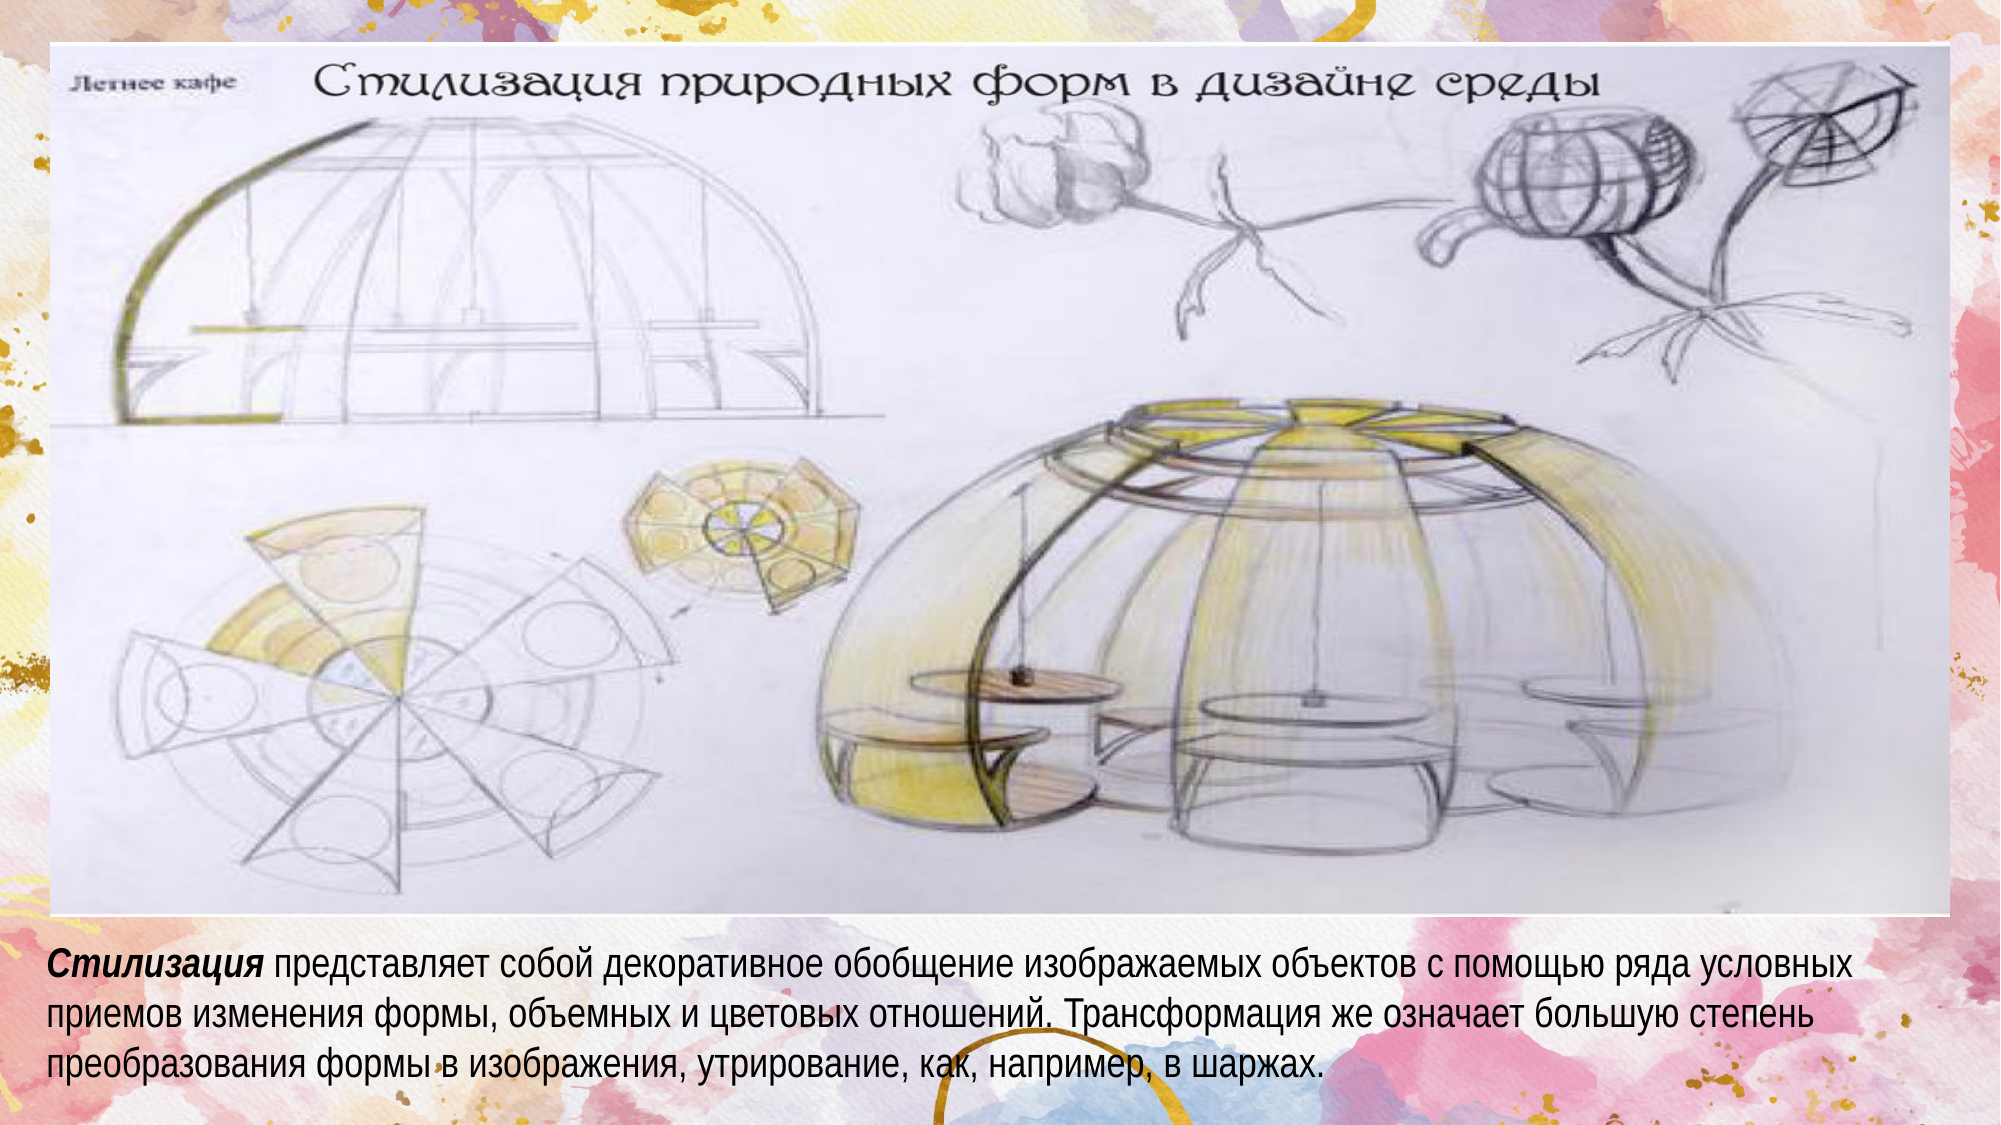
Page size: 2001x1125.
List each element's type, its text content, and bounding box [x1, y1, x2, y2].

text_box Стилизация представляет собой декоративное обобщение изображаемых объектов с помощью ряда условных приемов изменения формы, объемных и цветовых отношений. Трансформация же означает большую степень преобразования формы в изображения, утрирование, как, например, в шаржах. [31, 929, 1957, 1094]
picture [50, 42, 1950, 917]
